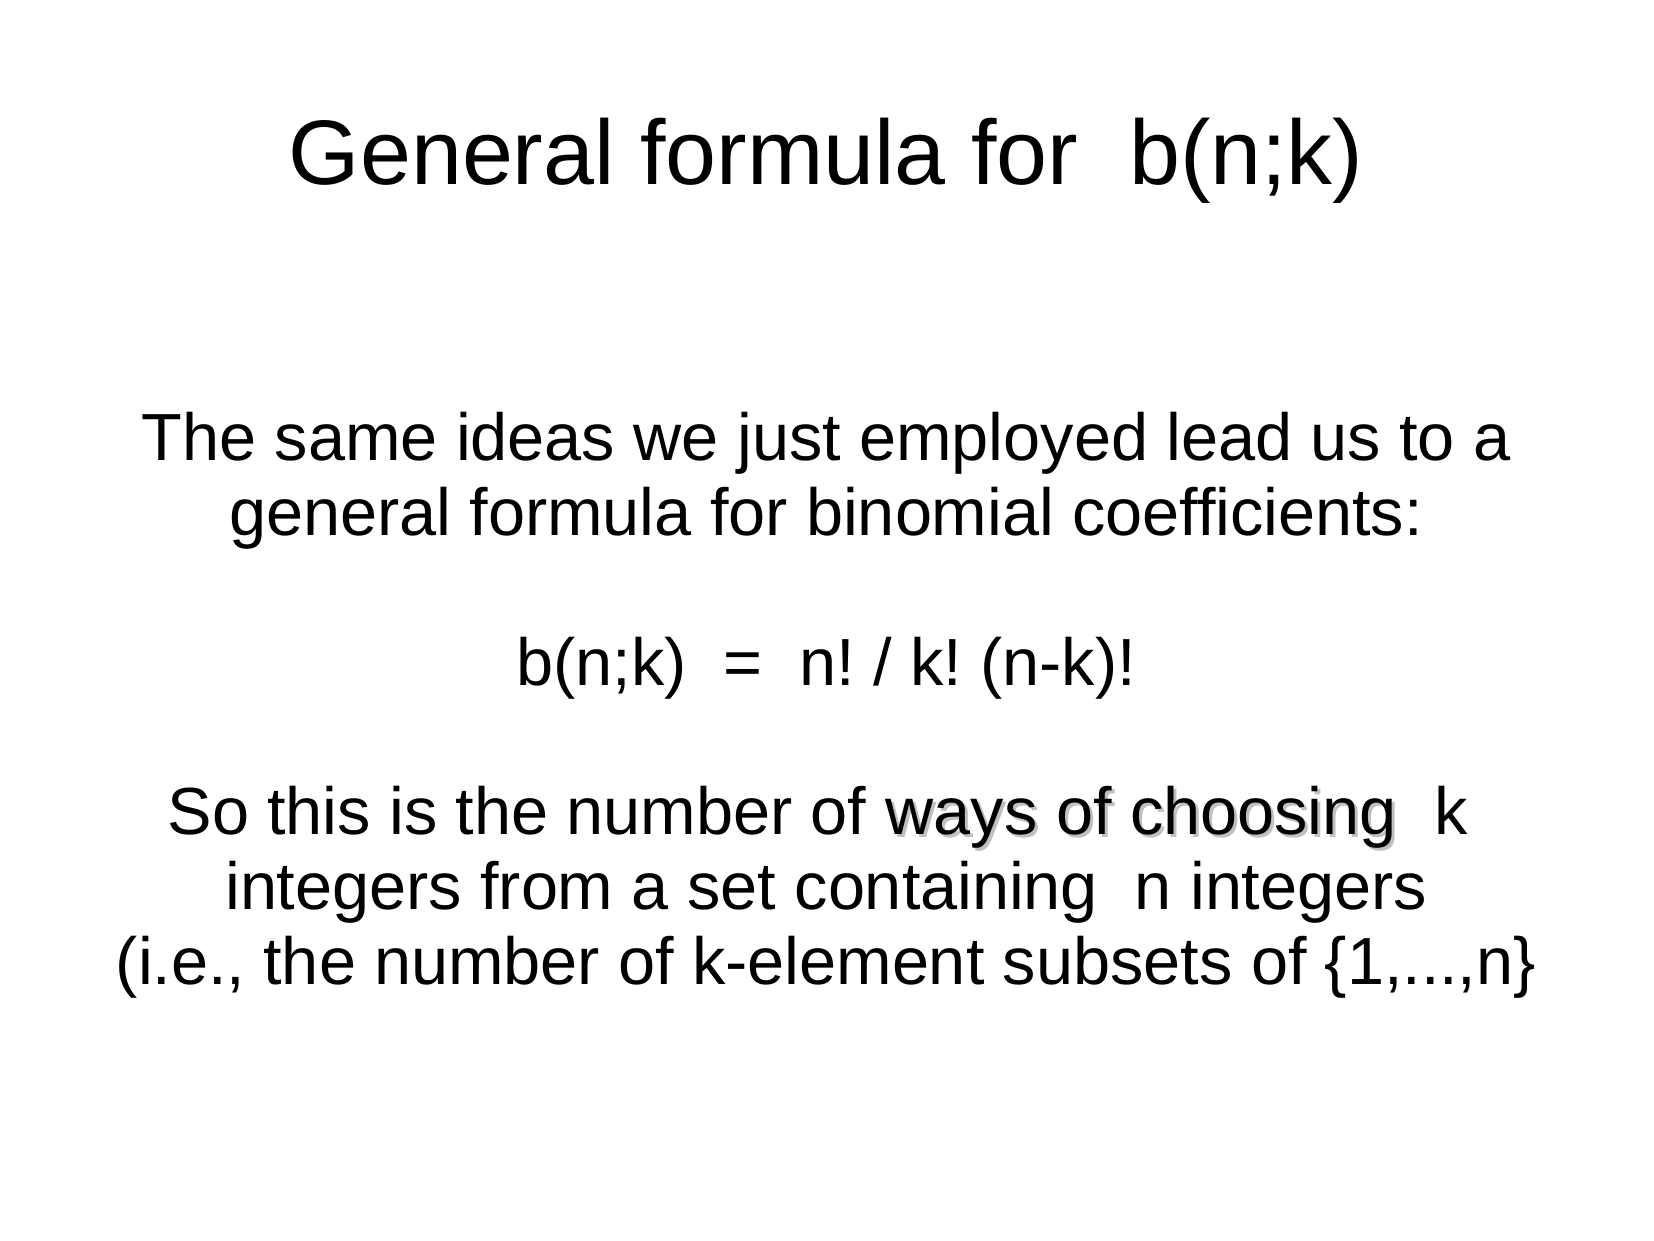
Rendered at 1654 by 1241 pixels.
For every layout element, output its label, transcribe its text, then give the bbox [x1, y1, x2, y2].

title General formula for b(n;k) [82, 56, 1571, 250]
subtitle The same ideas we just employed lead us to a general formula for binomial coefficients: b(n;k) = n! / k! (n-k)! So this is the number of ways of choosing k integers from a set containing n integers (i.e., the number of k-element subsets of {1,...,n} [82, 297, 1571, 1102]
